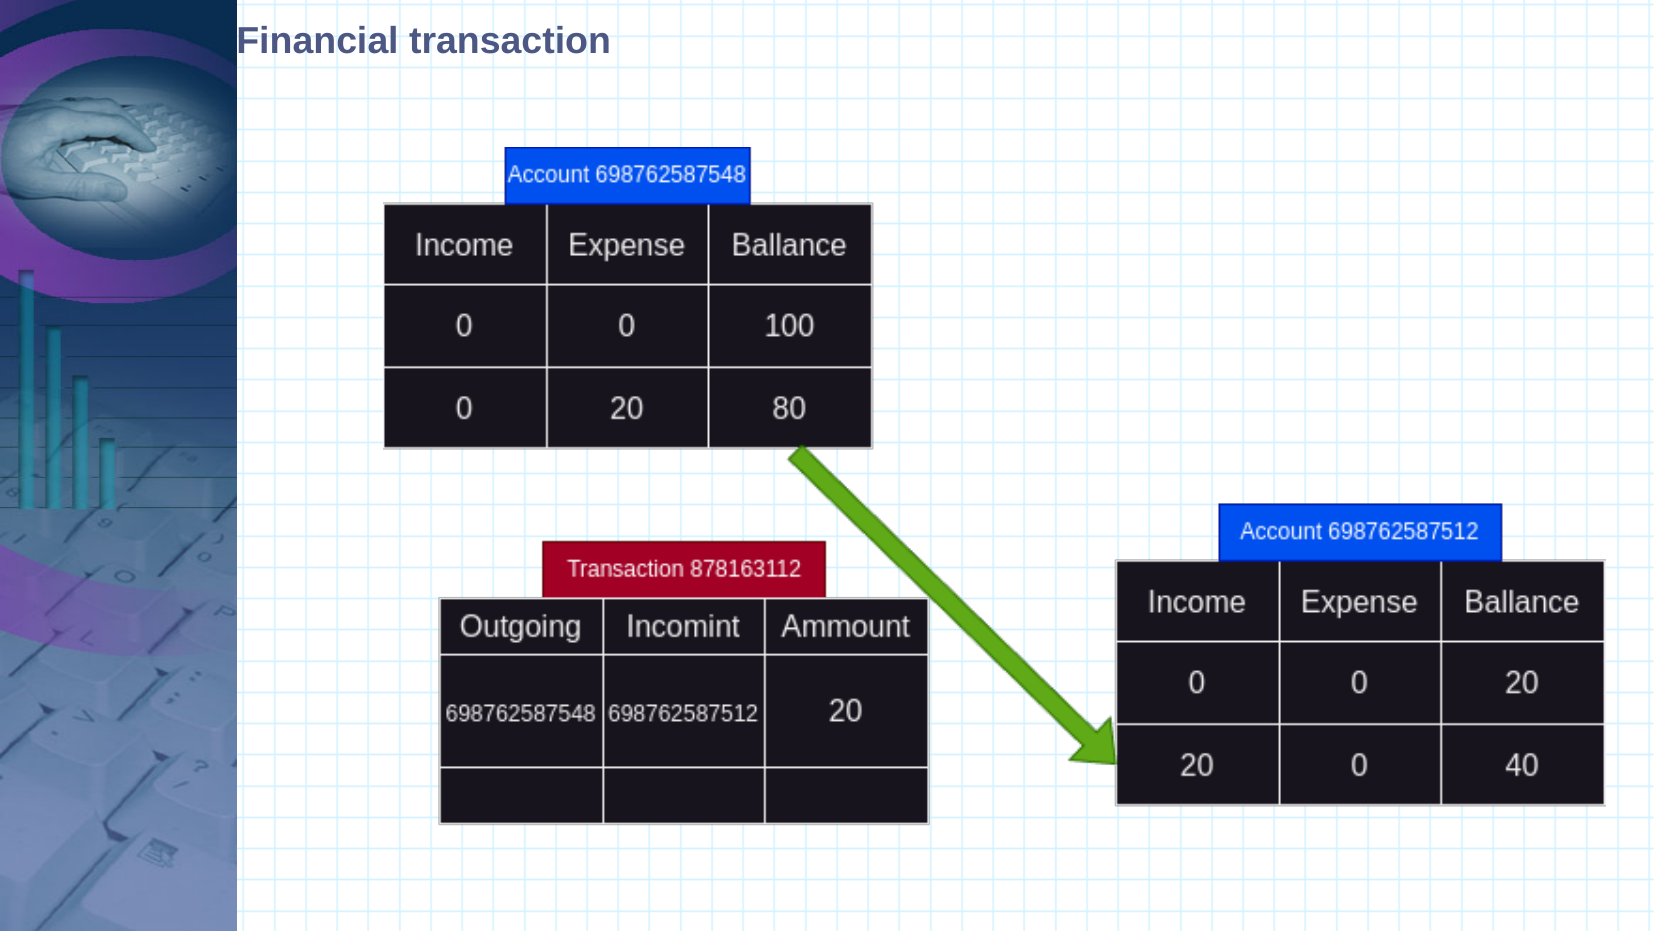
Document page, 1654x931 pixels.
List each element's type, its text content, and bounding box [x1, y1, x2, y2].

picture [0, 0, 1654, 931]
title Financial transaction [236, 0, 1622, 119]
